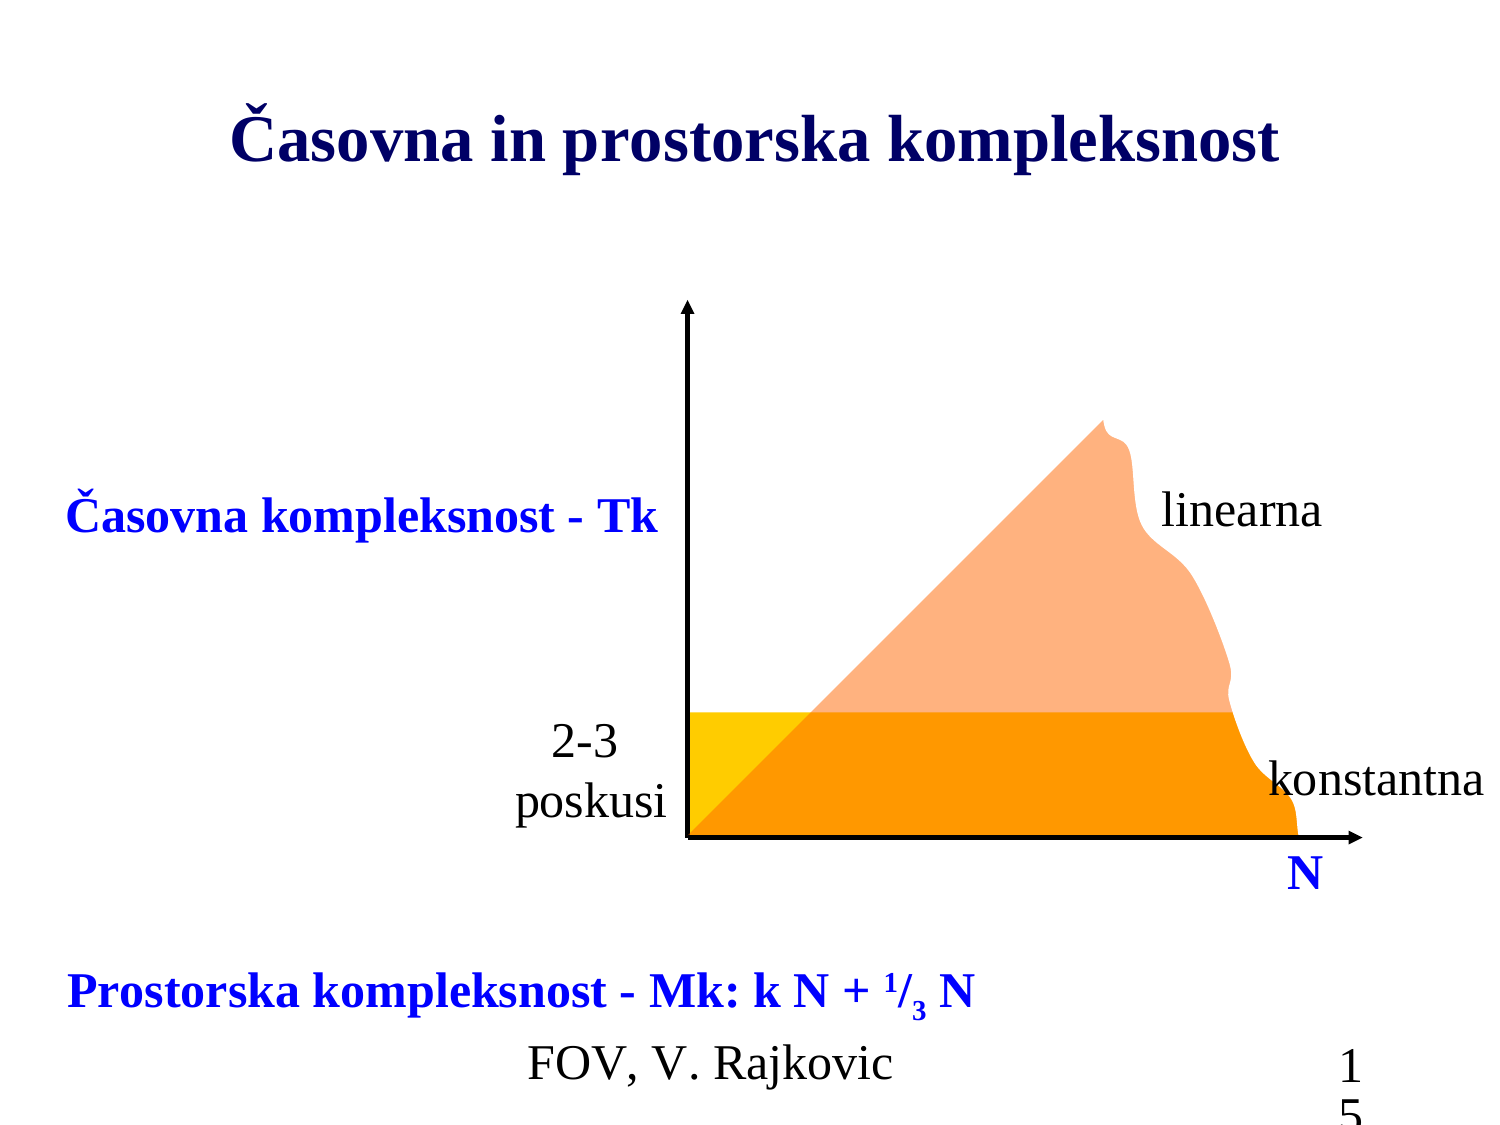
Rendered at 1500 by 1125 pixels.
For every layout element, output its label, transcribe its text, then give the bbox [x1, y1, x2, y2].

text_box N [1272, 831, 1339, 908]
text_box konstantna [1253, 737, 1500, 813]
text_box linearna [1147, 469, 1339, 545]
text_box [688, 337, 1419, 888]
text_box Časovna in prostorska kompleksnost [112, 87, 1399, 183]
text_box 2-3 poskusi [500, 699, 683, 836]
text_box Časovna kompleksnost - Tk [50, 474, 674, 551]
text_box Prostorska kompleksnost - Mk: k N + 1/3 N [52, 949, 991, 1034]
